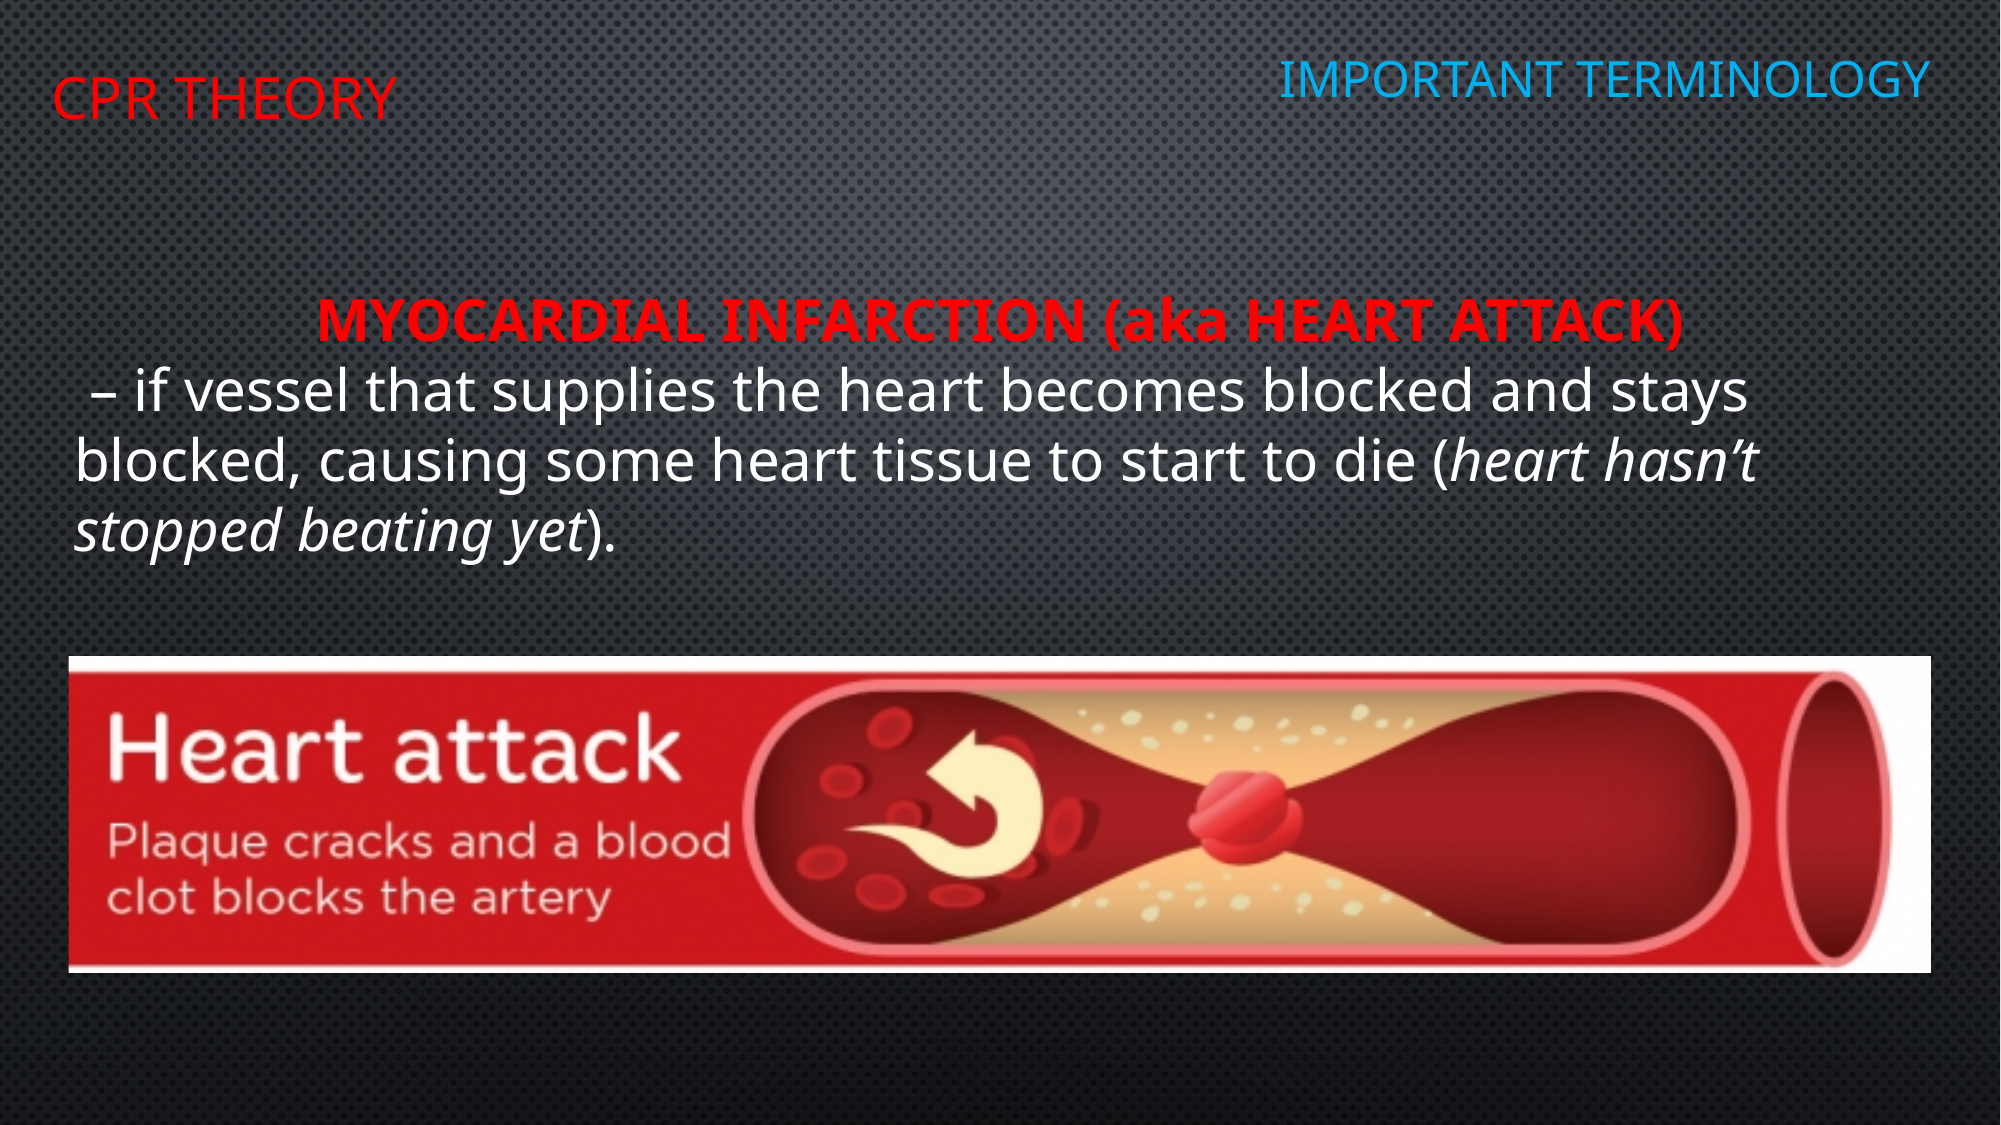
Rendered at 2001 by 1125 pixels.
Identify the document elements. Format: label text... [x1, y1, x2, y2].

text_box CPR Theory [36, 53, 435, 139]
picture [0, 0, 2001, 1125]
text_box MYOCARDIAL INFARCTION (aka HEART ATTACK) – if vessel that supplies the heart becomes blocked and stays blocked, causing some heart tissue to start to die (heart hasn’t stopped beating yet). [59, 276, 1941, 616]
text_box IMPORTANT TERMINOLOGY [1264, 40, 2000, 116]
